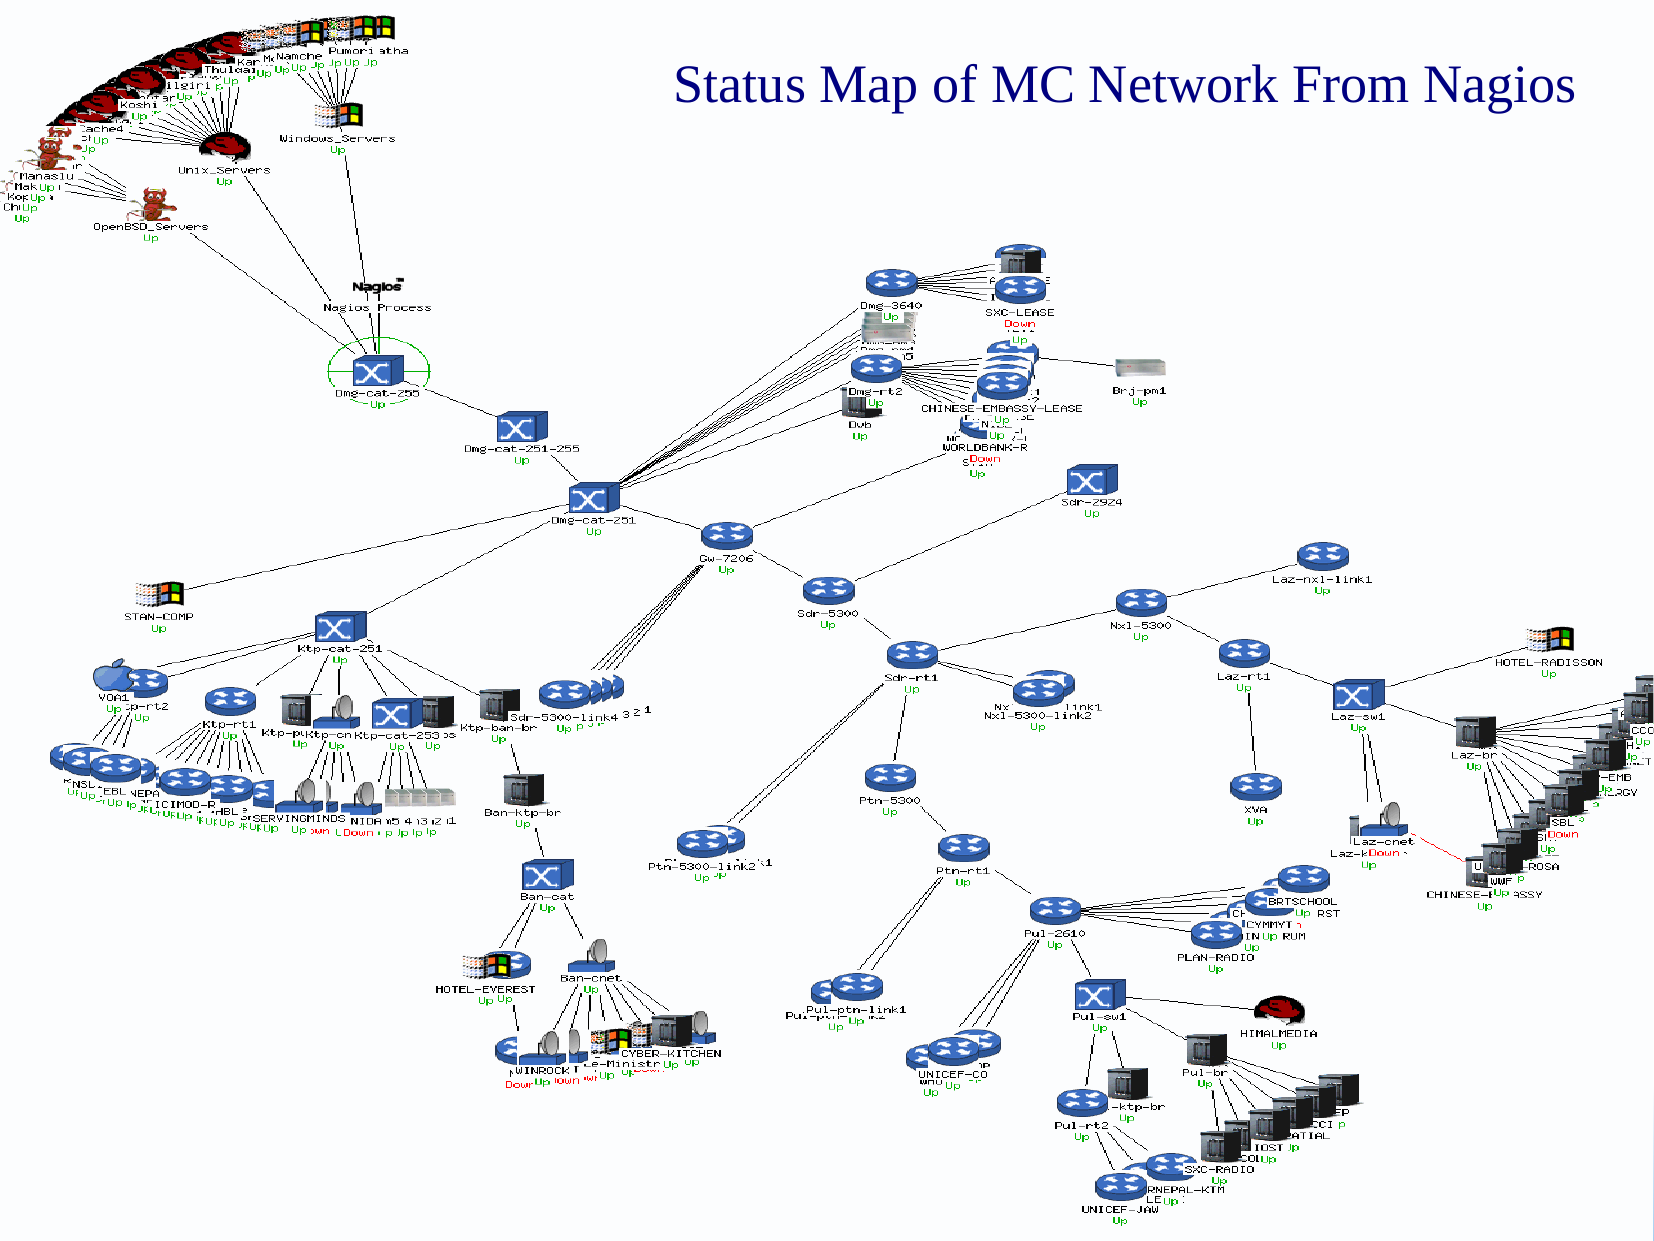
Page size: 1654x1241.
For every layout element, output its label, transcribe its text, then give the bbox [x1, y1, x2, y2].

picture [0, 0, 1654, 1241]
text_box Status Map of MC Network From Nagios [673, 51, 1587, 117]
